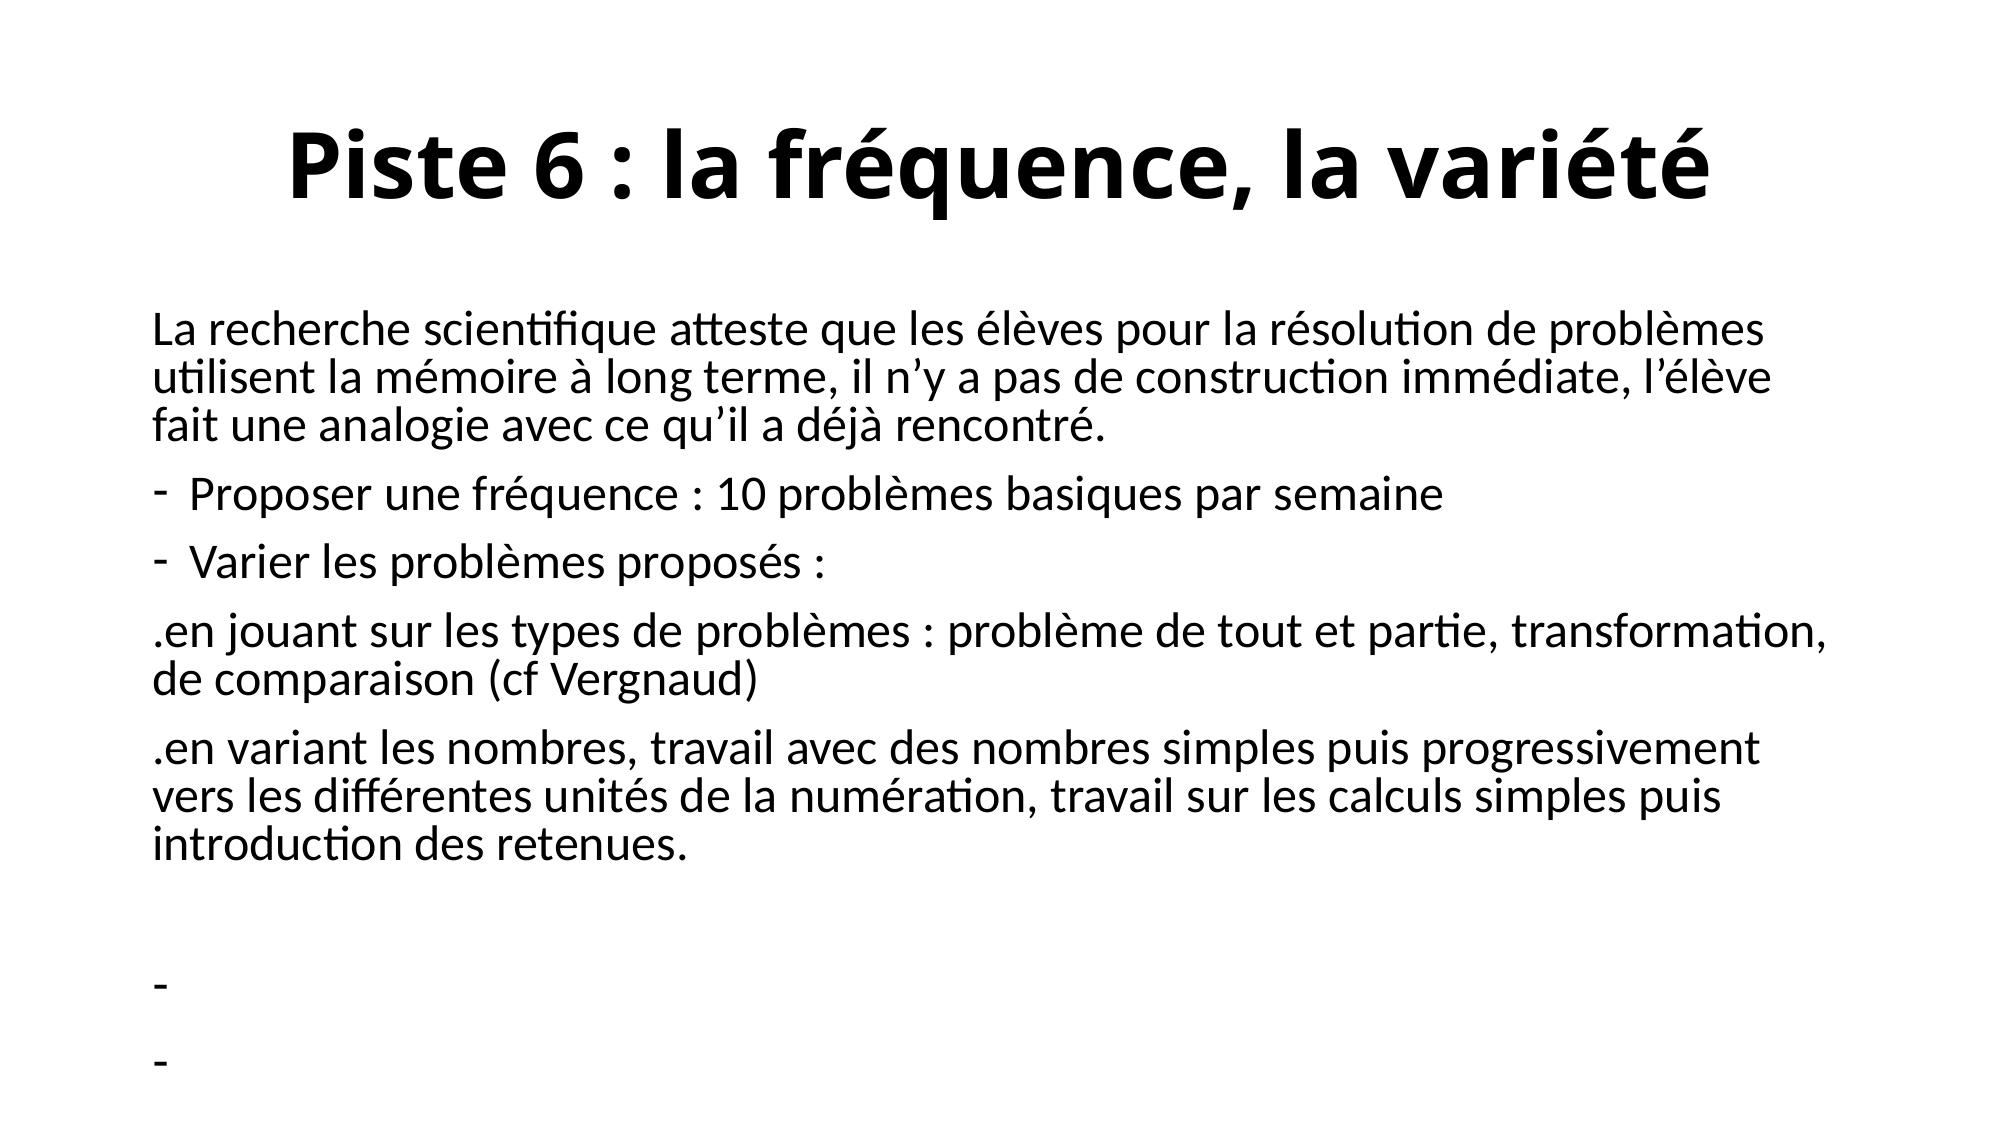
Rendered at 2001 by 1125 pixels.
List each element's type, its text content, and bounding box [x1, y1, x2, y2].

title Piste 6 : la fréquence, la variété [137, 59, 1863, 278]
list La recherche scientifique atteste que les élèves pour la résolution de problèmes utilisent la mémoire à long terme, il n’y a pas de construction immédiate, l’élève fait une analogie avec ce qu’il a déjà rencontré. Proposer une fréquence : 10 problèmes basiques par semaine Varier les problèmes proposés : .en jouant sur les types de problèmes : problème de tout et partie, transformation, de comparaison (cf Vergnaud) .en variant les nombres, travail avec des nombres simples puis progressivement vers les différentes unités de la numération, travail sur les calculs simples puis introduction des retenues. [137, 299, 1863, 1014]
